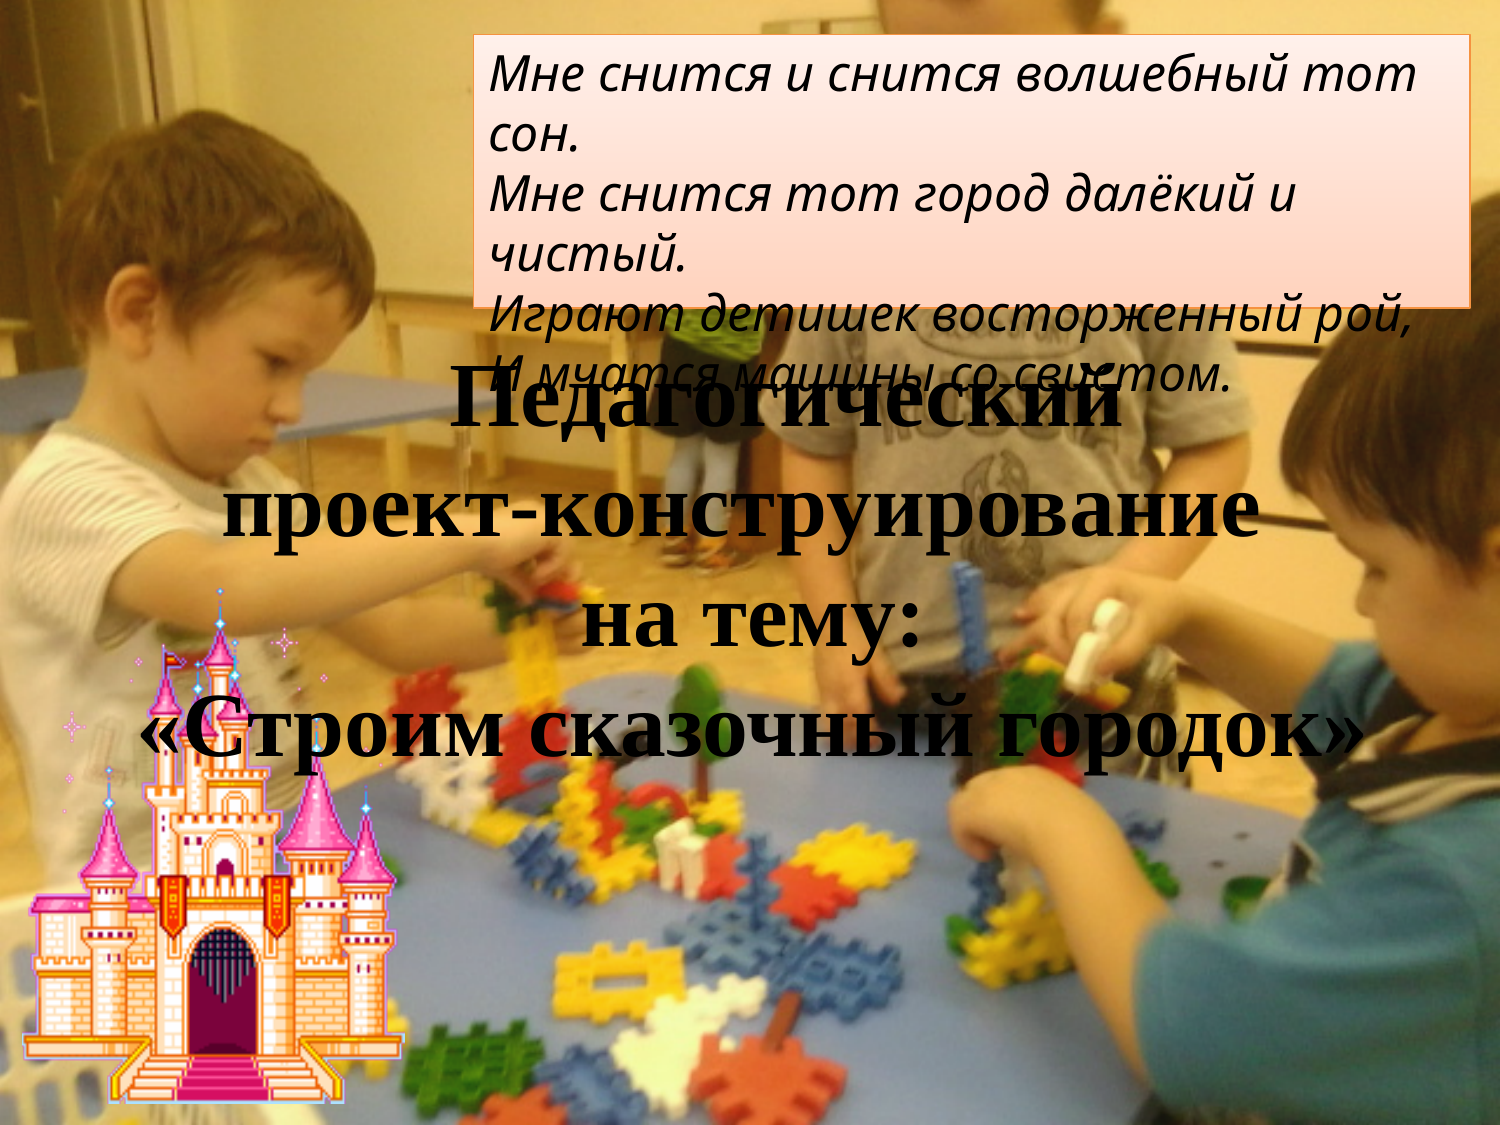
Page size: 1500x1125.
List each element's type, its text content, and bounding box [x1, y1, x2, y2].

picture [0, 0, 1500, 1125]
text_box Педагогический проект-конструирование на тему: «Строим сказочный городок» [81, 50, 1425, 1060]
text_box Мне снится и снится волшебный тот сон. Мне снится тот город далёкий и чистый. Играют детишек восторженный рой, И мчатся машины со свистом. [473, 34, 1471, 308]
